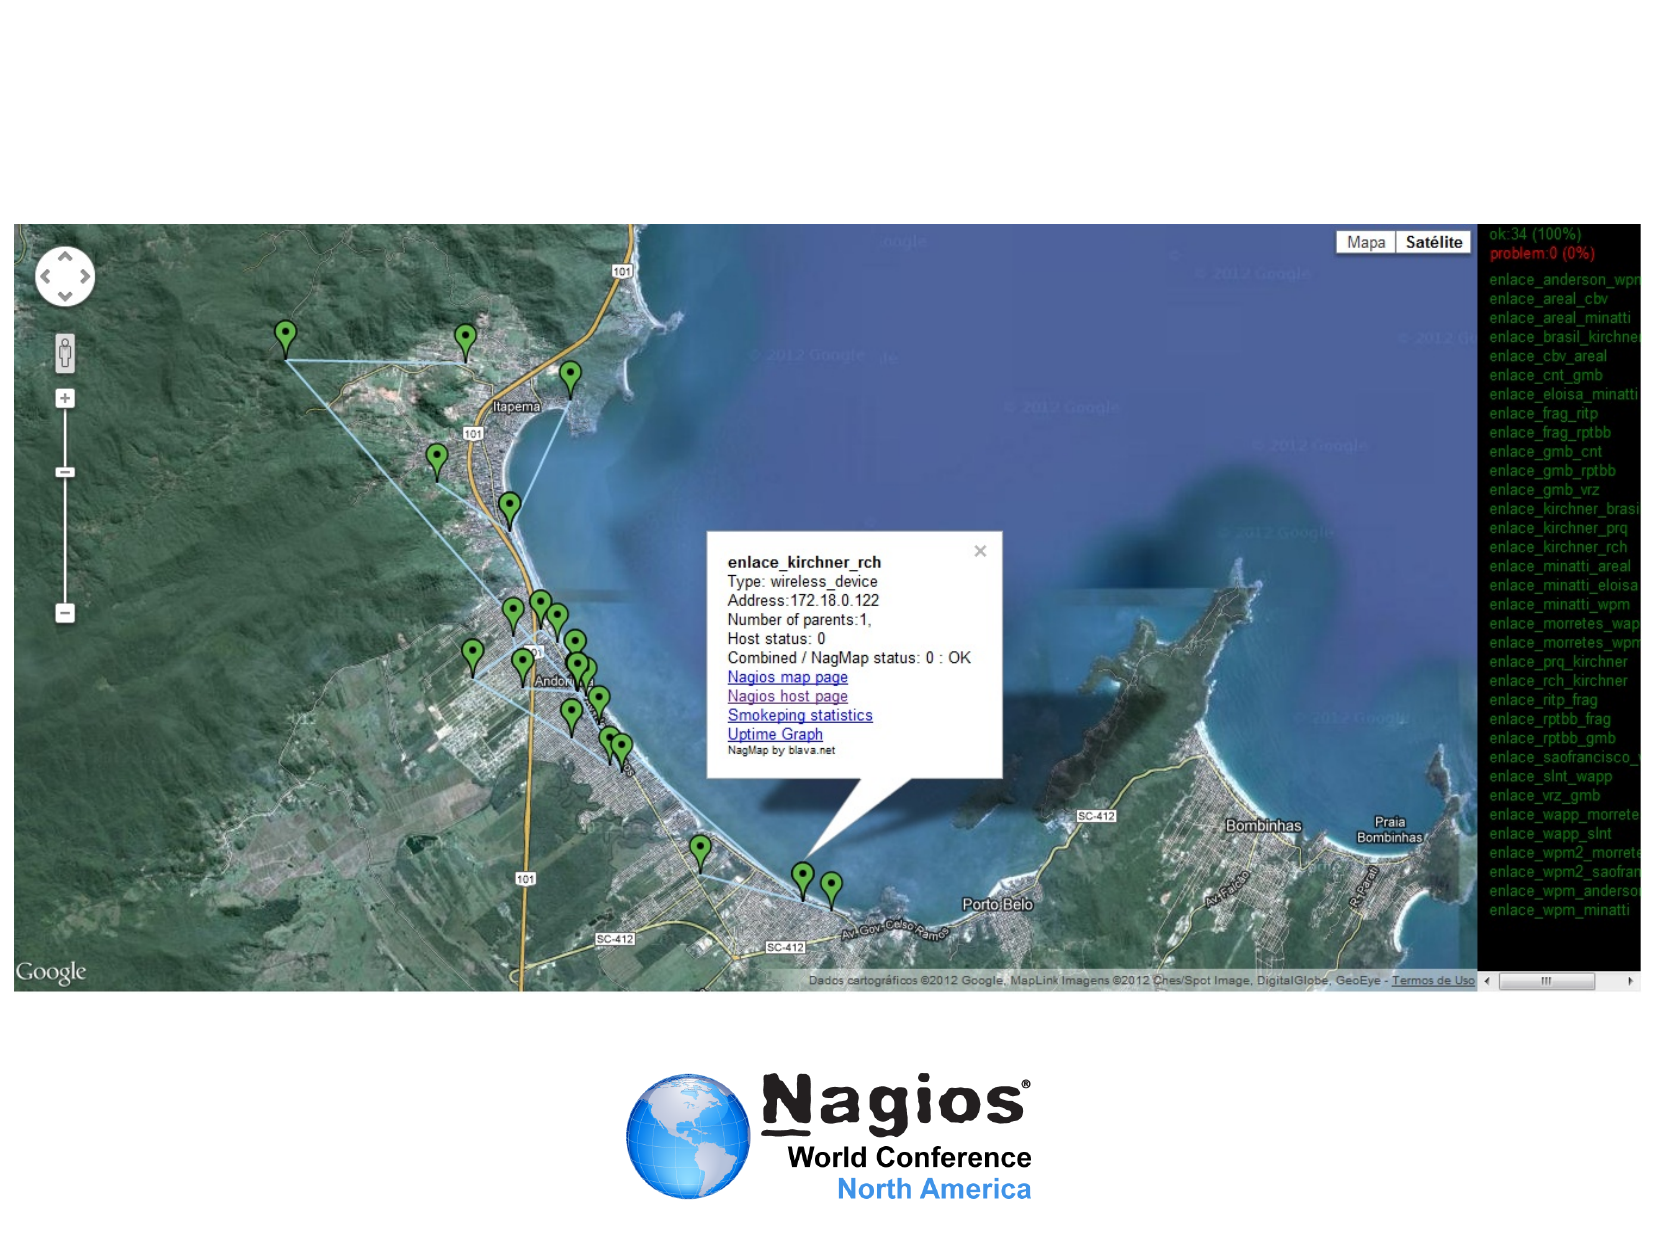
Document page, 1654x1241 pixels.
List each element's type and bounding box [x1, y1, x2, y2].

picture [14, 224, 1642, 994]
picture [626, 1072, 1032, 1226]
